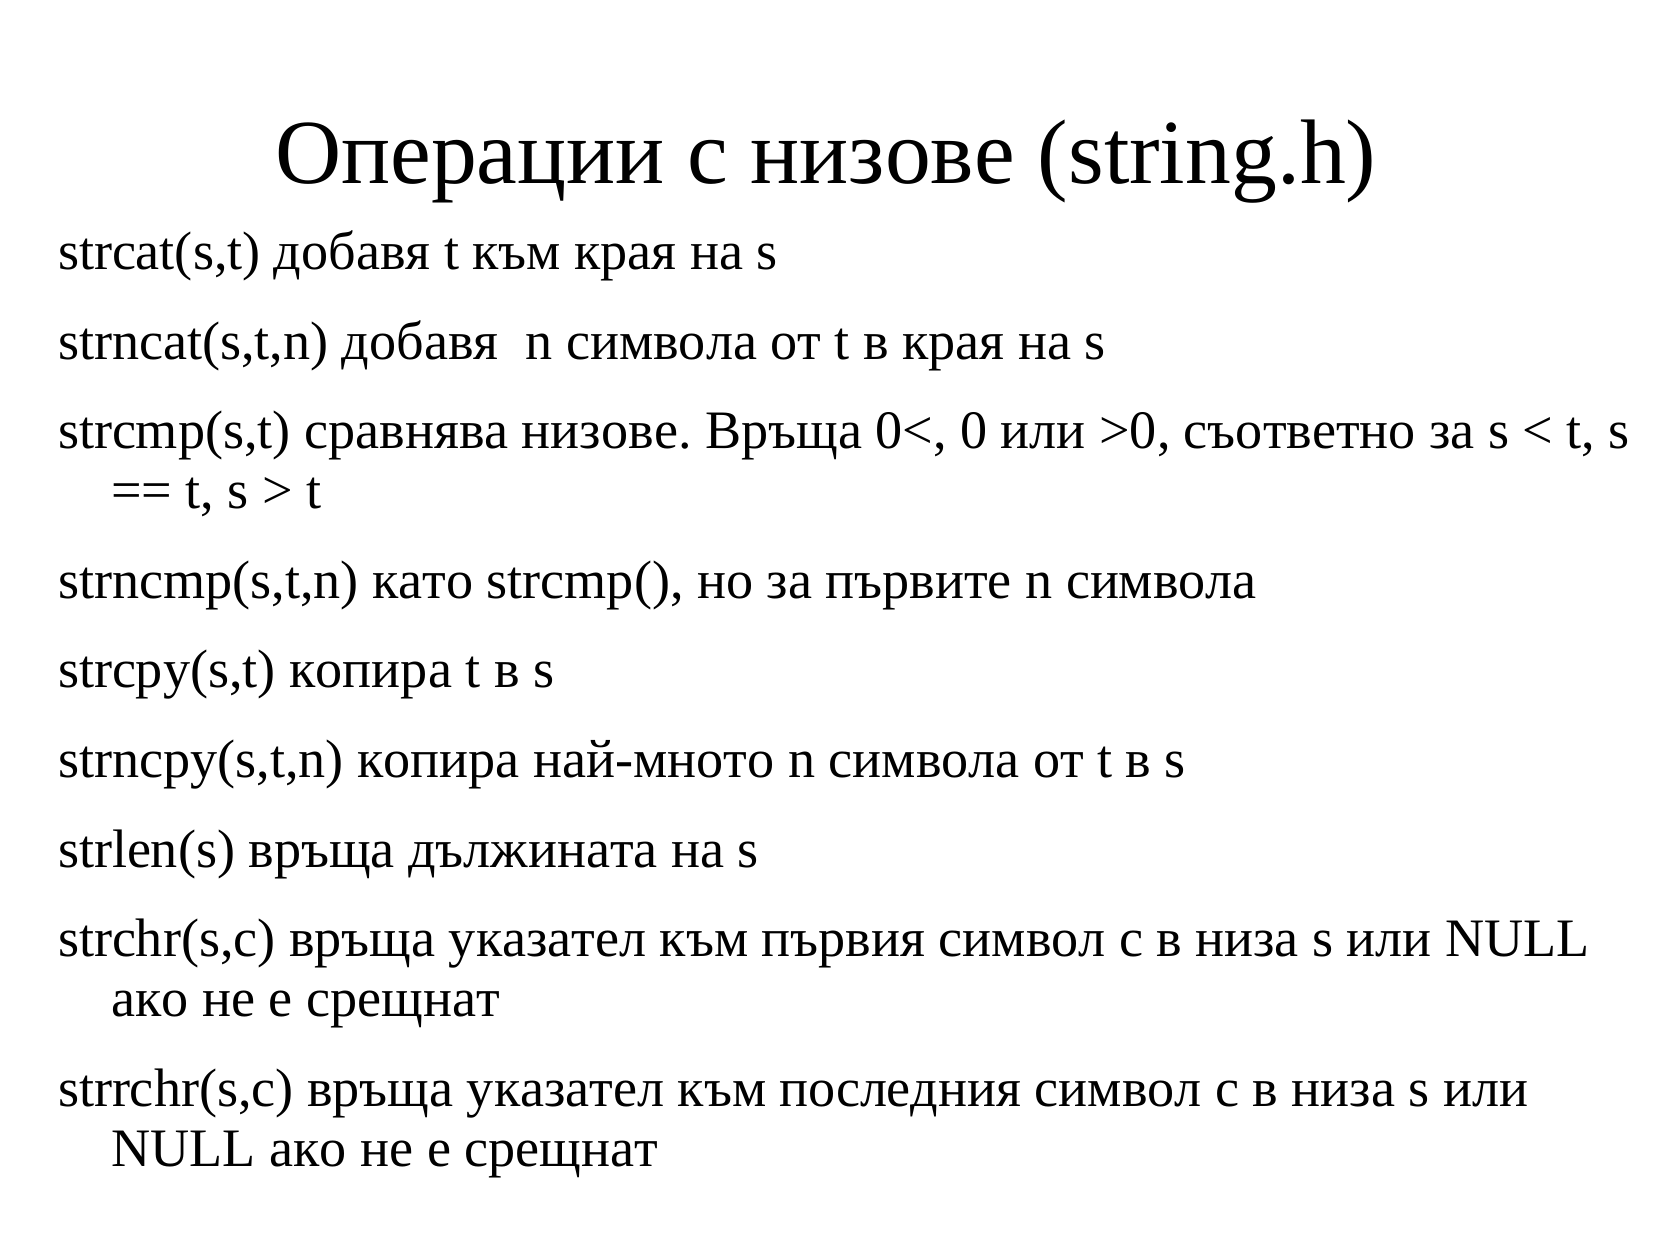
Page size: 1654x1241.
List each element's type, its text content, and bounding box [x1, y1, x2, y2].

list strcat(s,t) добавя t към края на s strncat(s,t,n) добавя n символа от t в края на s strcmp(s,t) сравнява низове. Връща 0<, 0 или >0, съответно за s < t, s == t, s > t strncmp(s,t,n) като strcmp(), но за първите n символа strcpy(s,t) копира t в s strncpy(s,t,n) копира най-мното n символа от t в s strlen(s) връща дължината на s strchr(s,c) връща указател към първия символ c в низа s или NULL ако не е срещнат strrchr(s,c) връща указател към последния символ c в низа s или NULL ако не е срещнат [40, 221, 1654, 1241]
title Операции с низове (string.h) [82, 49, 1571, 221]
